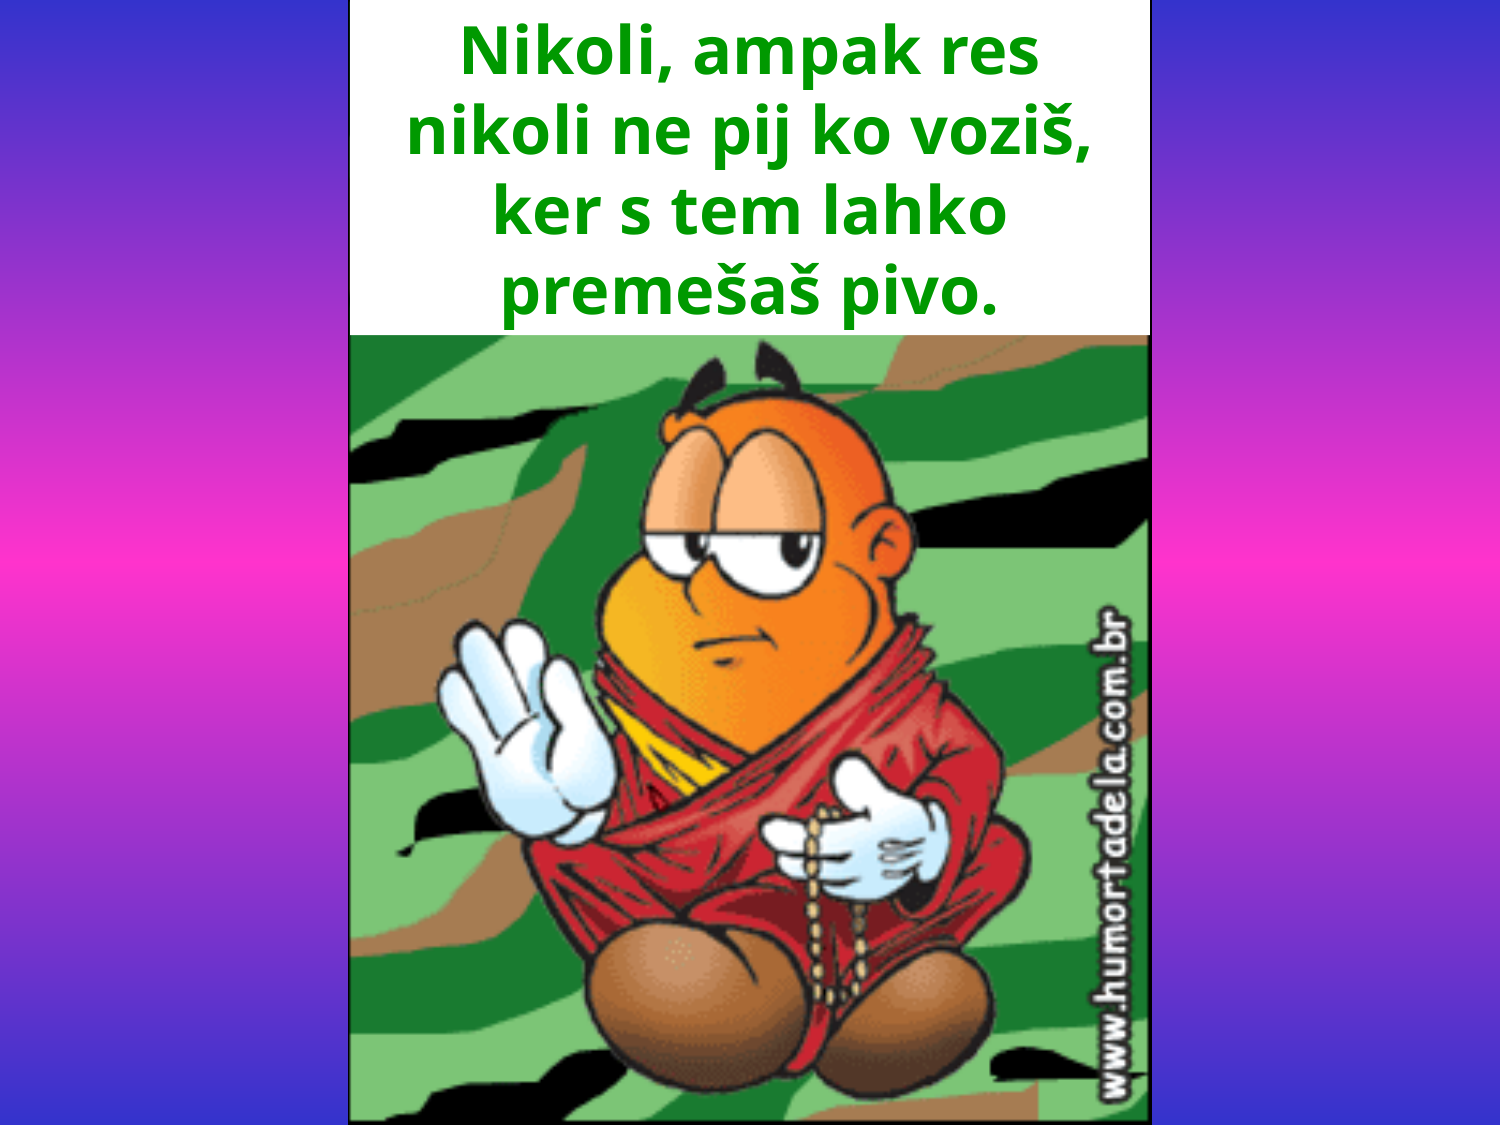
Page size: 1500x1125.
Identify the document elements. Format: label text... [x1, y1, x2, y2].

picture [348, 0, 1152, 1125]
text_box Nikoli, ampak res nikoli ne pij ko voziš, ker s tem lahko premešaš pivo. [350, 0, 1150, 336]
